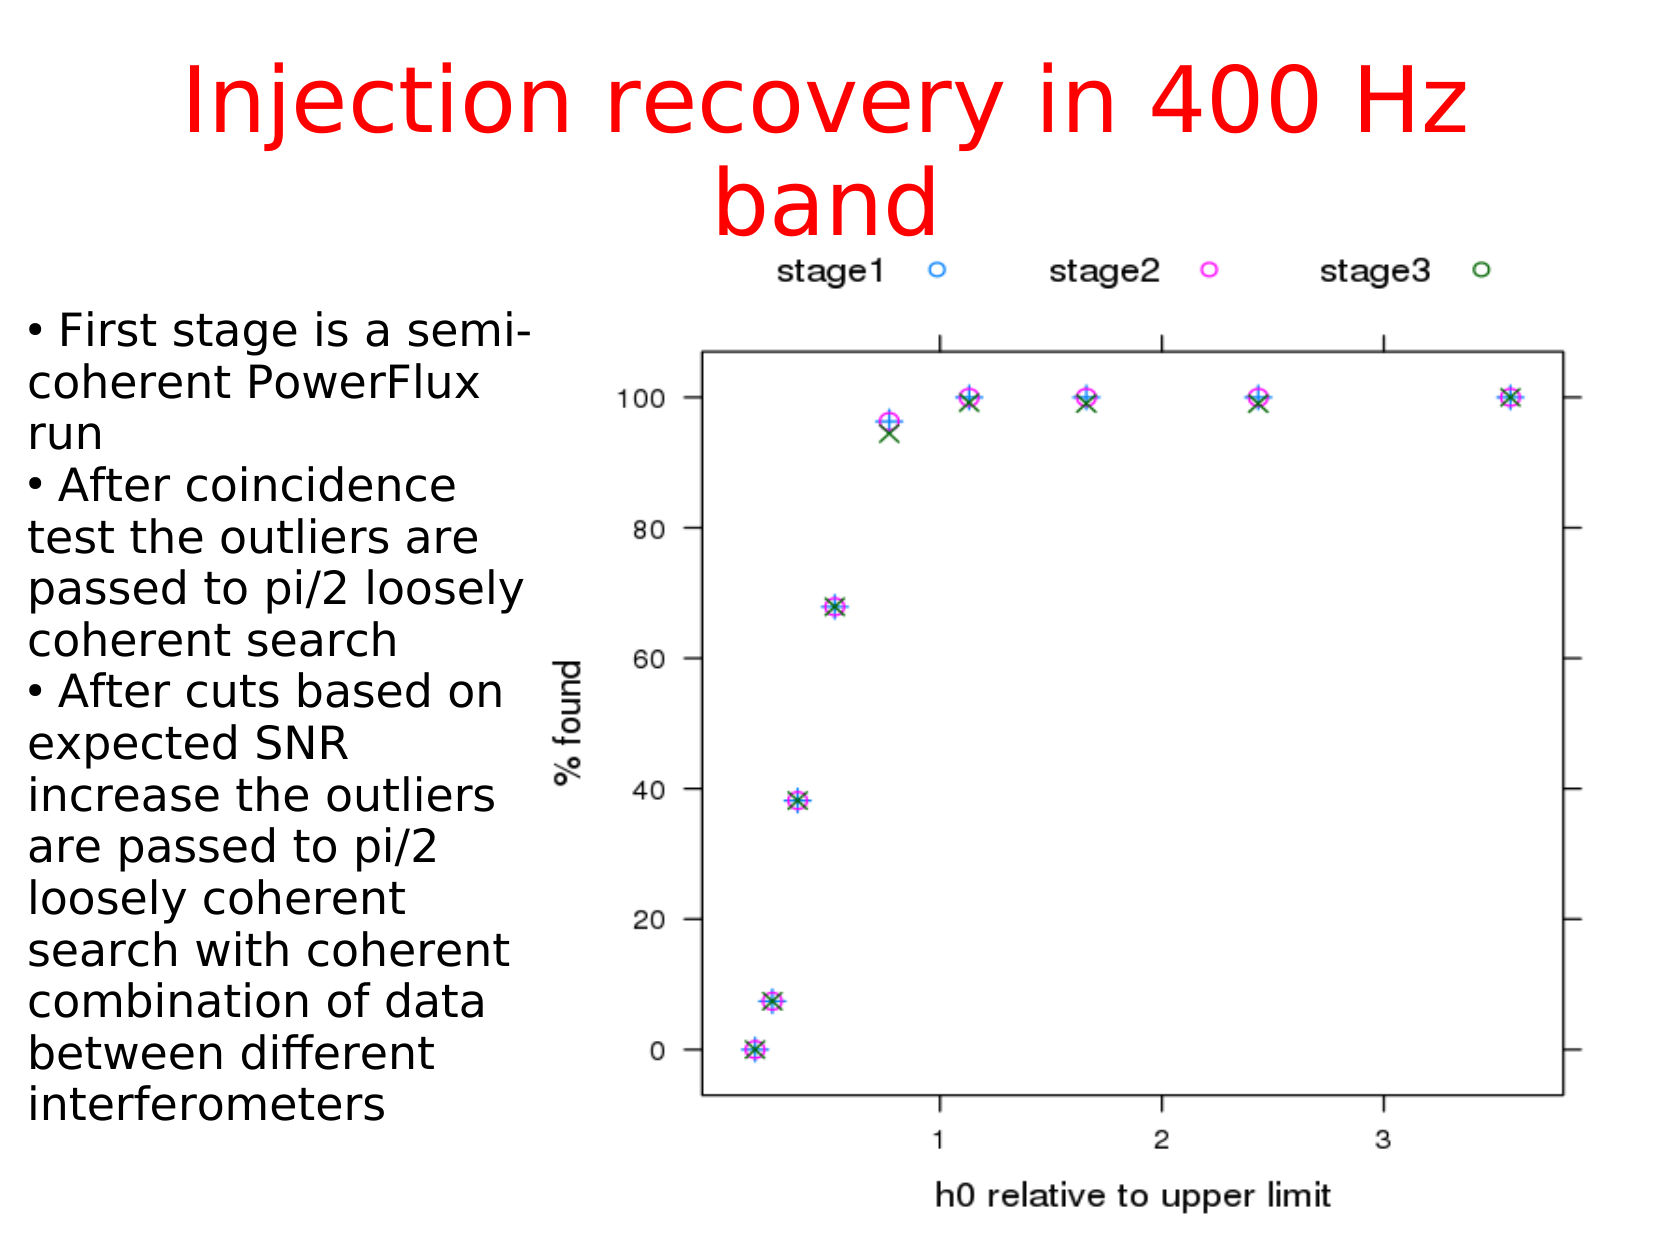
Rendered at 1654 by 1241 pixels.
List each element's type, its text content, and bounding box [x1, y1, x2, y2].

title Injection recovery in 400 Hz band [82, 47, 1571, 259]
text_box First stage is a semi-coherent PowerFlux run After coincidence test the outliers are passed to pi/2 loosely coherent search After cuts based on expected SNR increase the outliers are passed to pi/2 loosely coherent search with coherent combination of data between different interferometers [12, 297, 555, 1141]
picture [534, 219, 1654, 1241]
